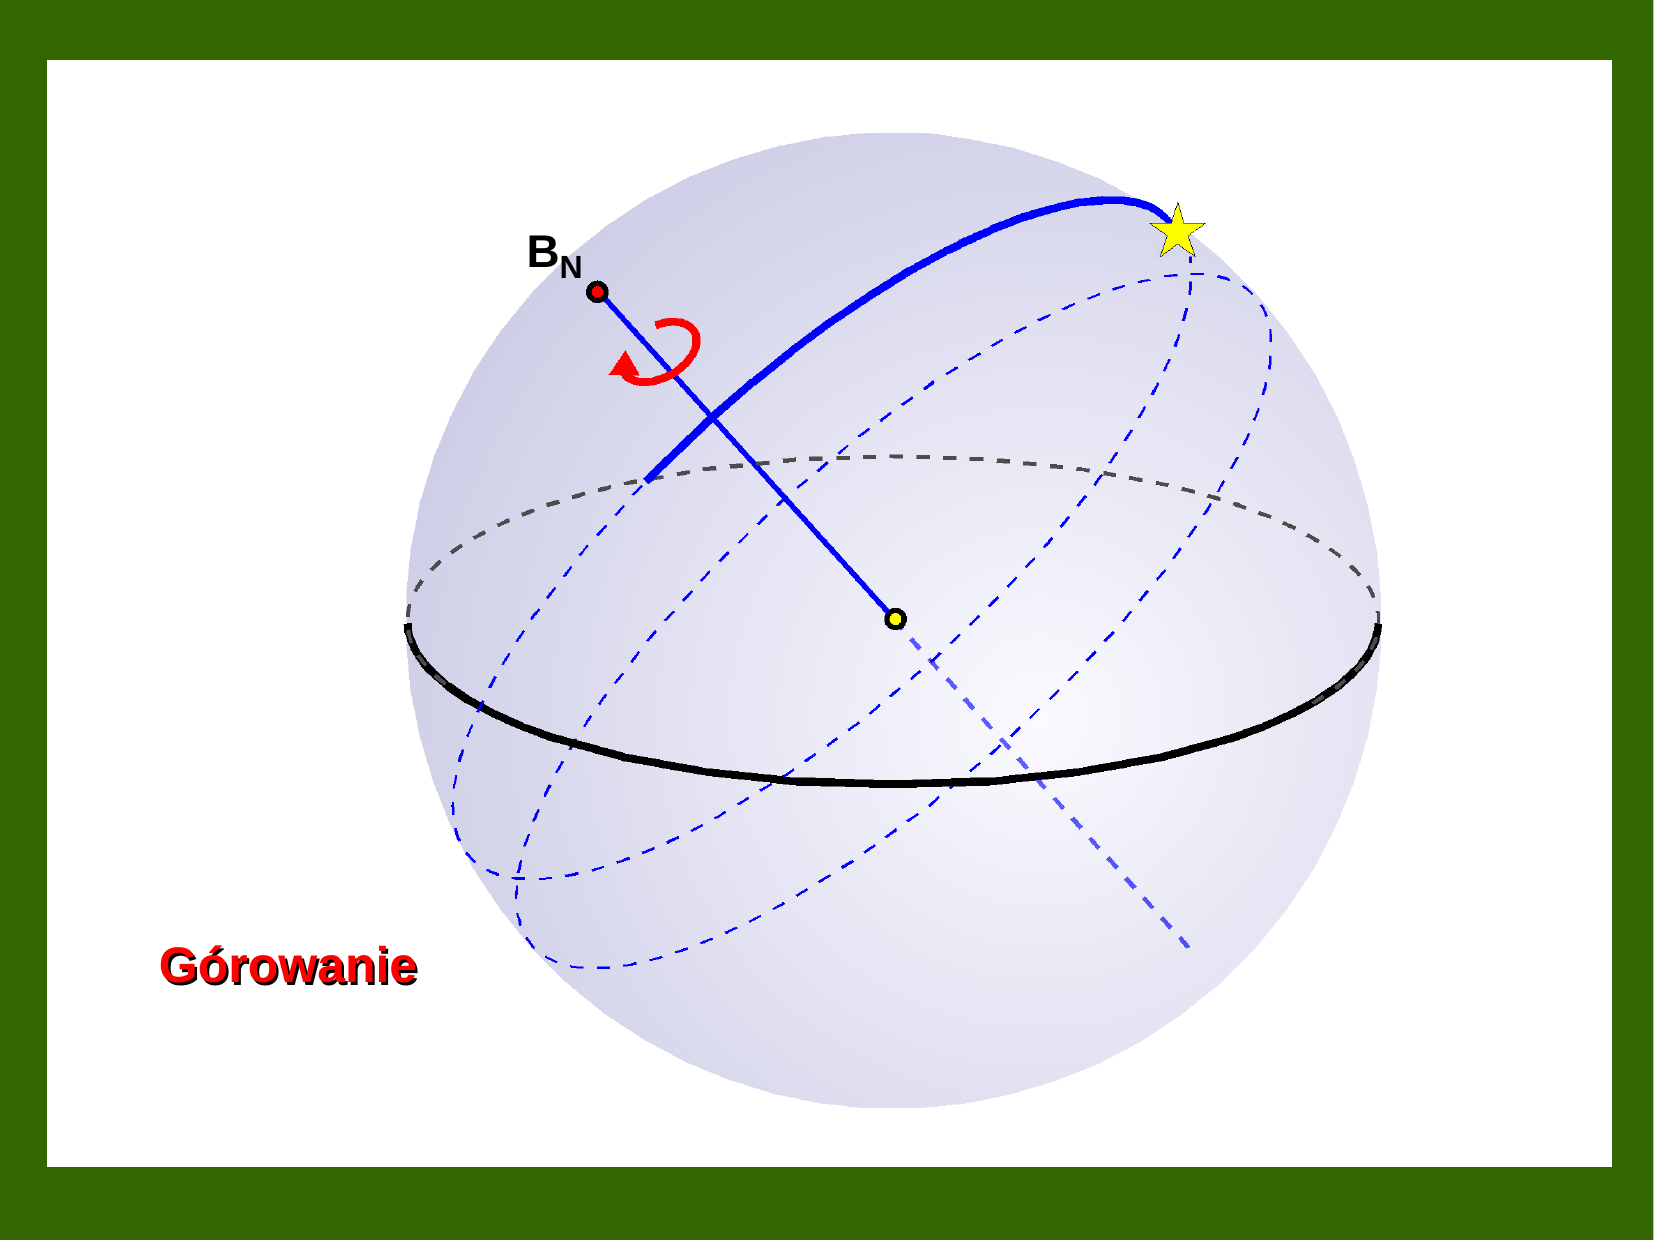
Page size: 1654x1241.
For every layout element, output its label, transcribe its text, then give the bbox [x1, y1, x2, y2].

text_box Górowanie [144, 930, 433, 1001]
picture [47, 60, 1612, 1168]
text_box BN [511, 218, 598, 293]
